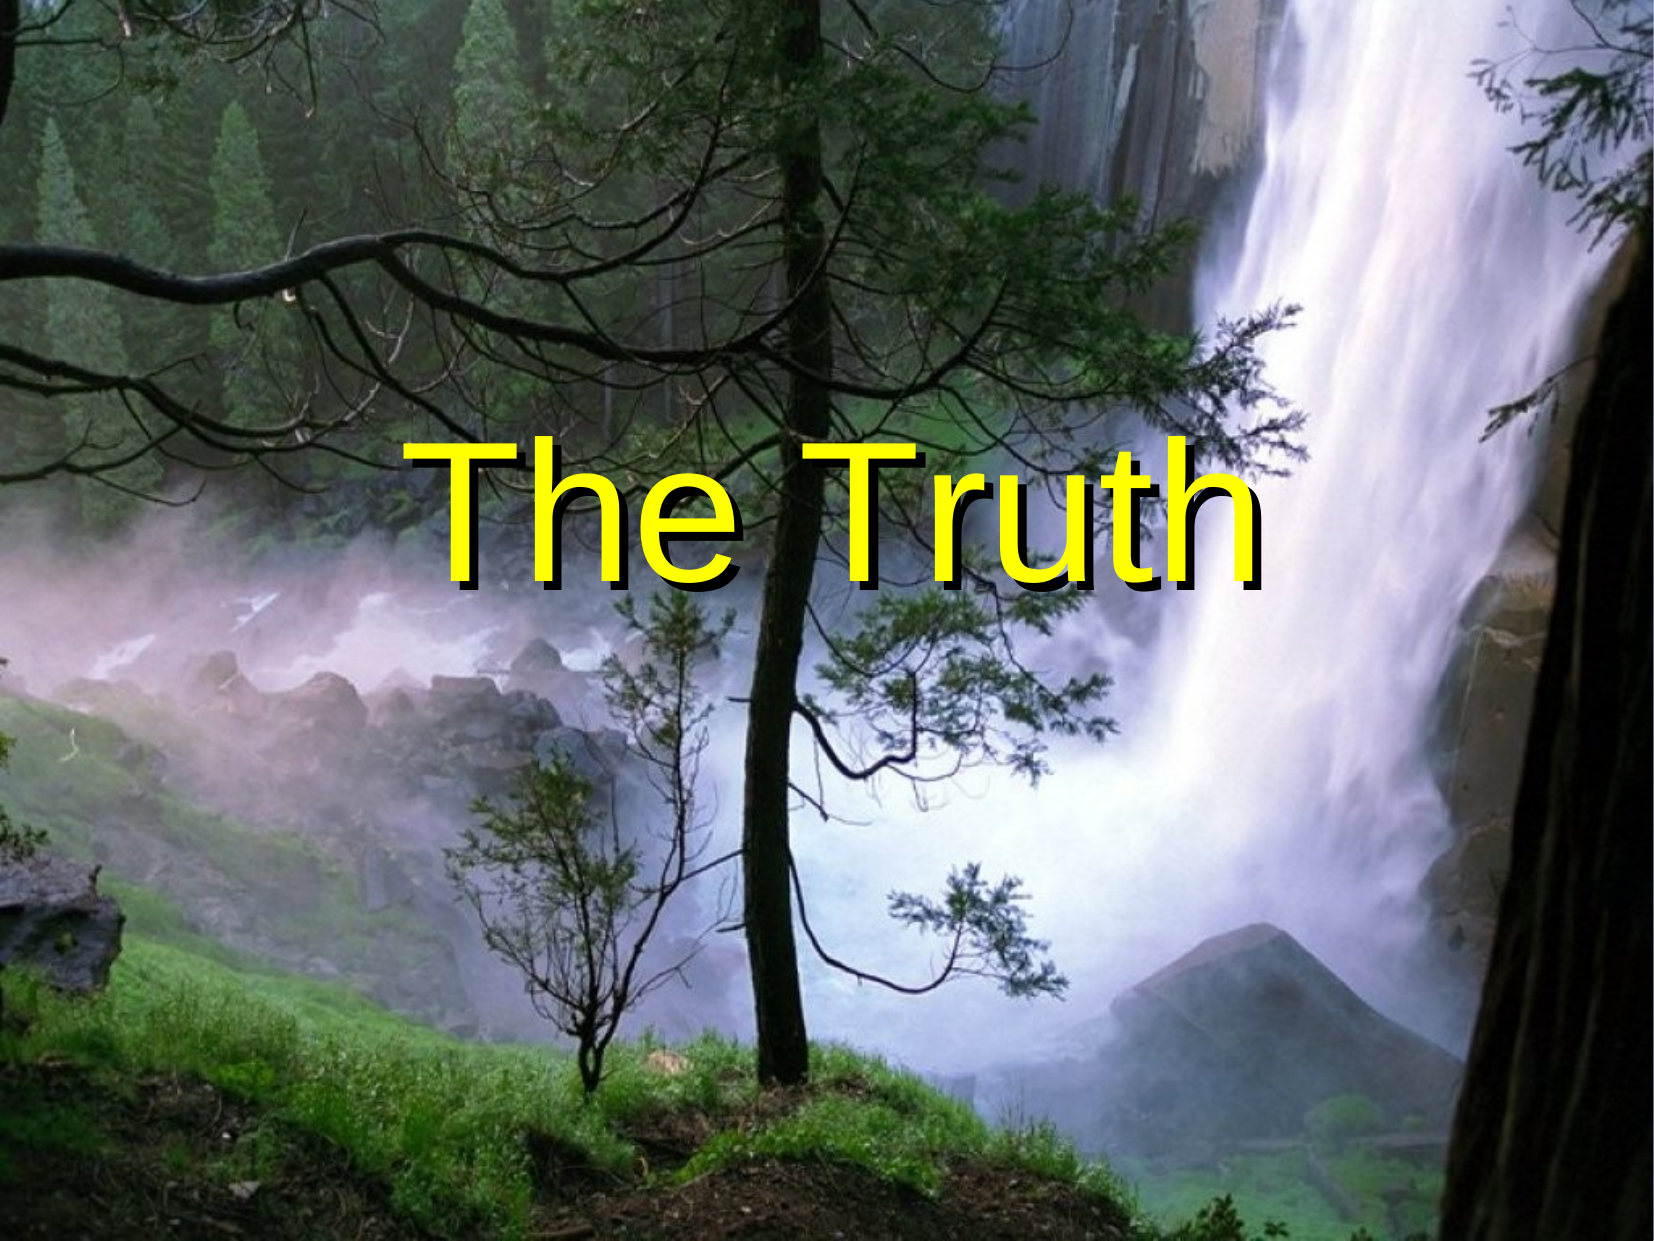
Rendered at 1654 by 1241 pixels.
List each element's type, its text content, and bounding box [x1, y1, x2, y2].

picture [0, 0, 1654, 1241]
title The Truth [88, 400, 1577, 625]
